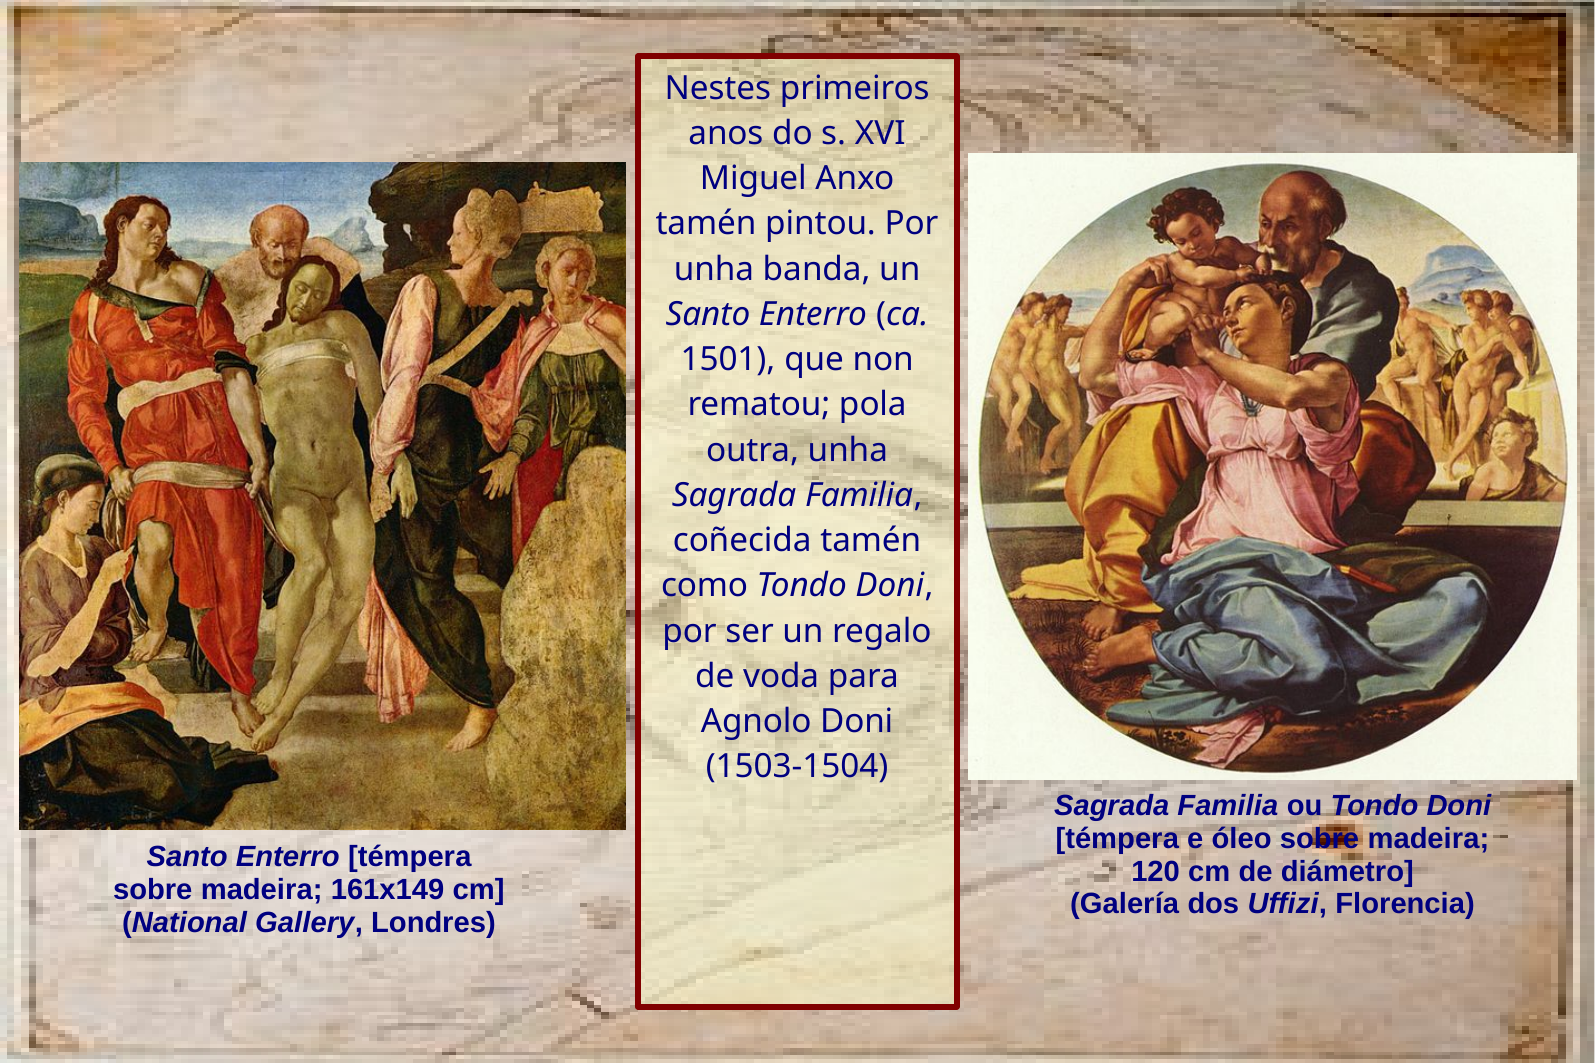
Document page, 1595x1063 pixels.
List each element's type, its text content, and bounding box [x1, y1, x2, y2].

text_box Sagrada Familia ou Tondo Doni [témpera e óleo sobre madeira; 120 cm de diámetro] (Galería dos Uffizi, Florencia) [1039, 781, 1512, 928]
picture [0, 0, 1595, 1063]
text_box Santo Enterro [témpera sobre madeira; 161x149 cm] (National Gallery, Londres) [98, 832, 520, 946]
text_box Nestes primeiros anos do s. XVI Miguel Anxo tamén pintou. Por unha banda, un Santo Enterro (ca. 1501), que non rematou; pola outra, unha Sagrada Familia, coñecida tamén como Tondo Doni, por ser un regalo de voda para Agnolo Doni (1503-1504) [637, 56, 957, 1007]
